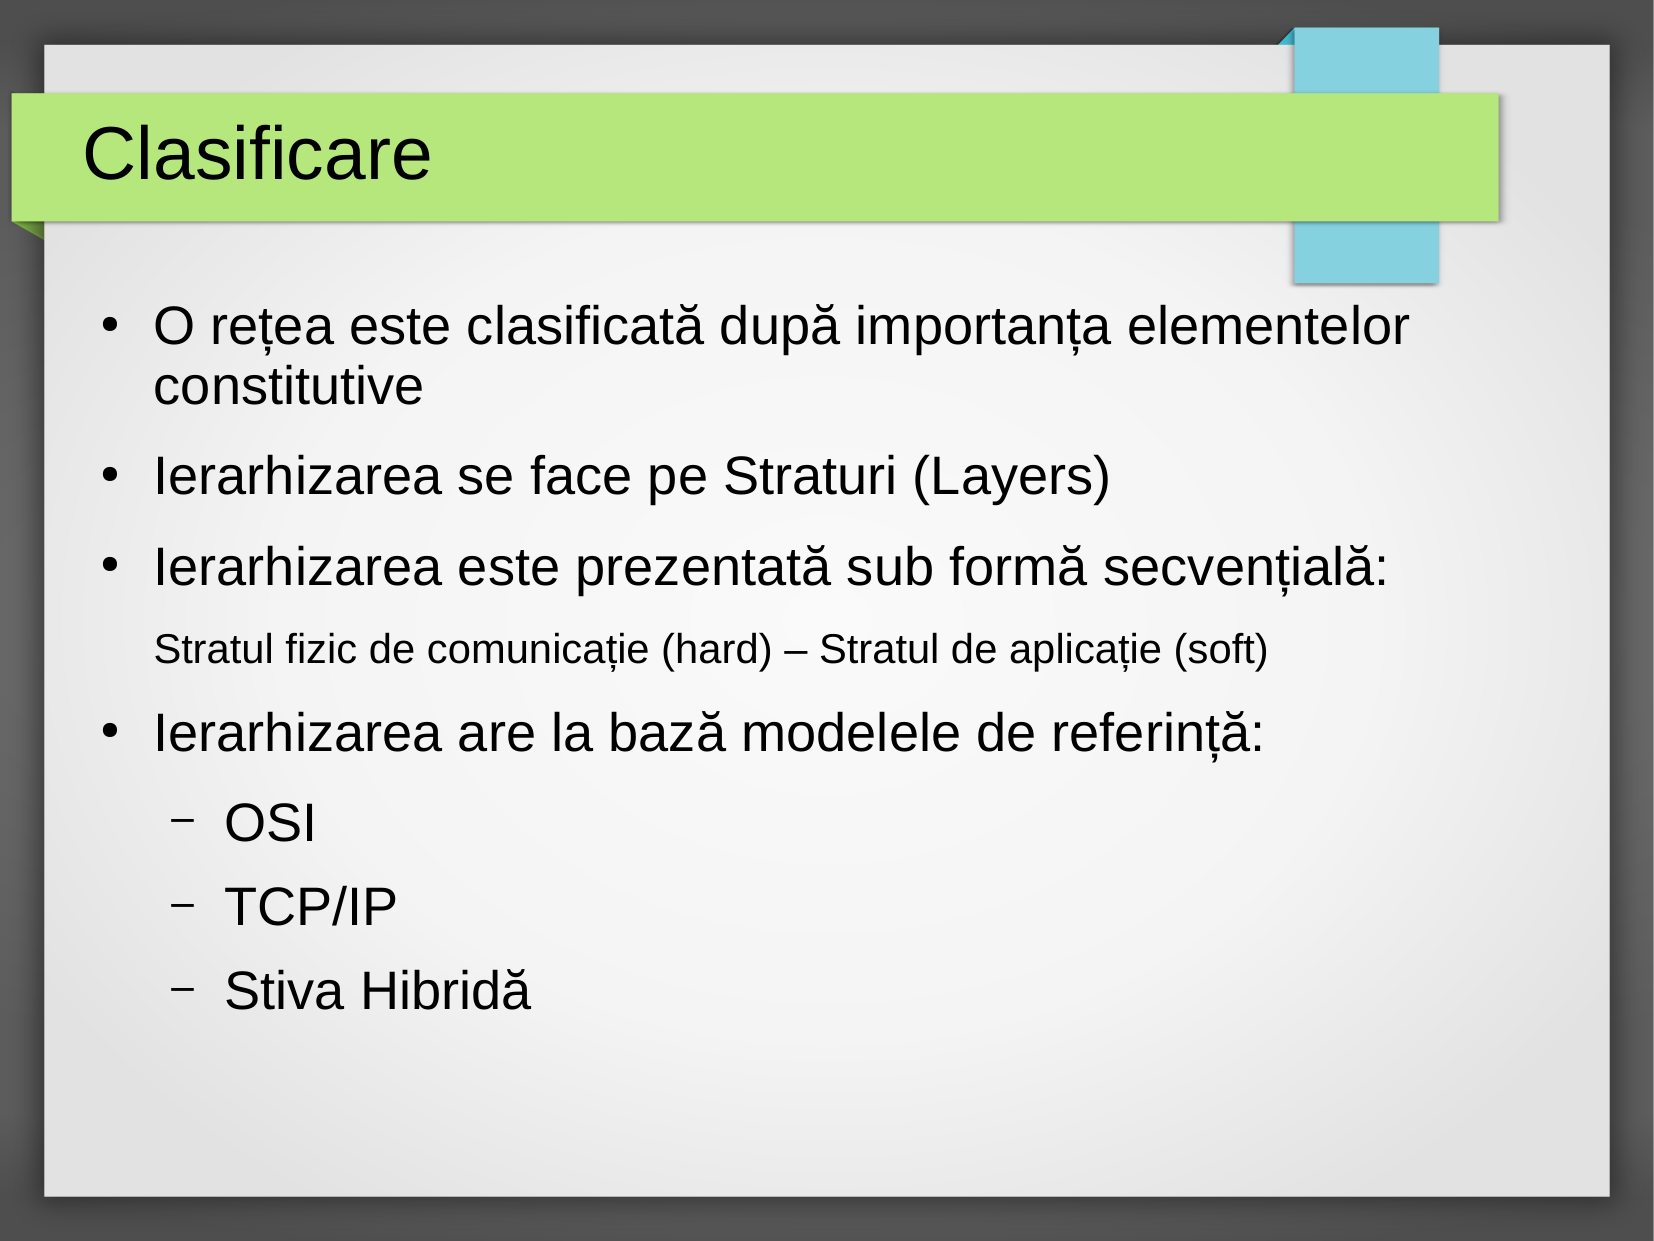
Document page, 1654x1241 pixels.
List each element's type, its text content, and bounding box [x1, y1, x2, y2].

list O rețea este clasificată după importanța elementelor constitutive Ierarhizarea se face pe Straturi (Layers) Ierarhizarea este prezentată sub formă secvențială: Stratul fizic de comunicație (hard) – Stratul de aplicație (soft) Ierarhizarea are la bază modelele de referință: OSI TCP/IP Stiva Hibridă [82, 295, 1571, 1152]
picture [0, 0, 1654, 1241]
title Clasificare [82, 94, 1264, 213]
